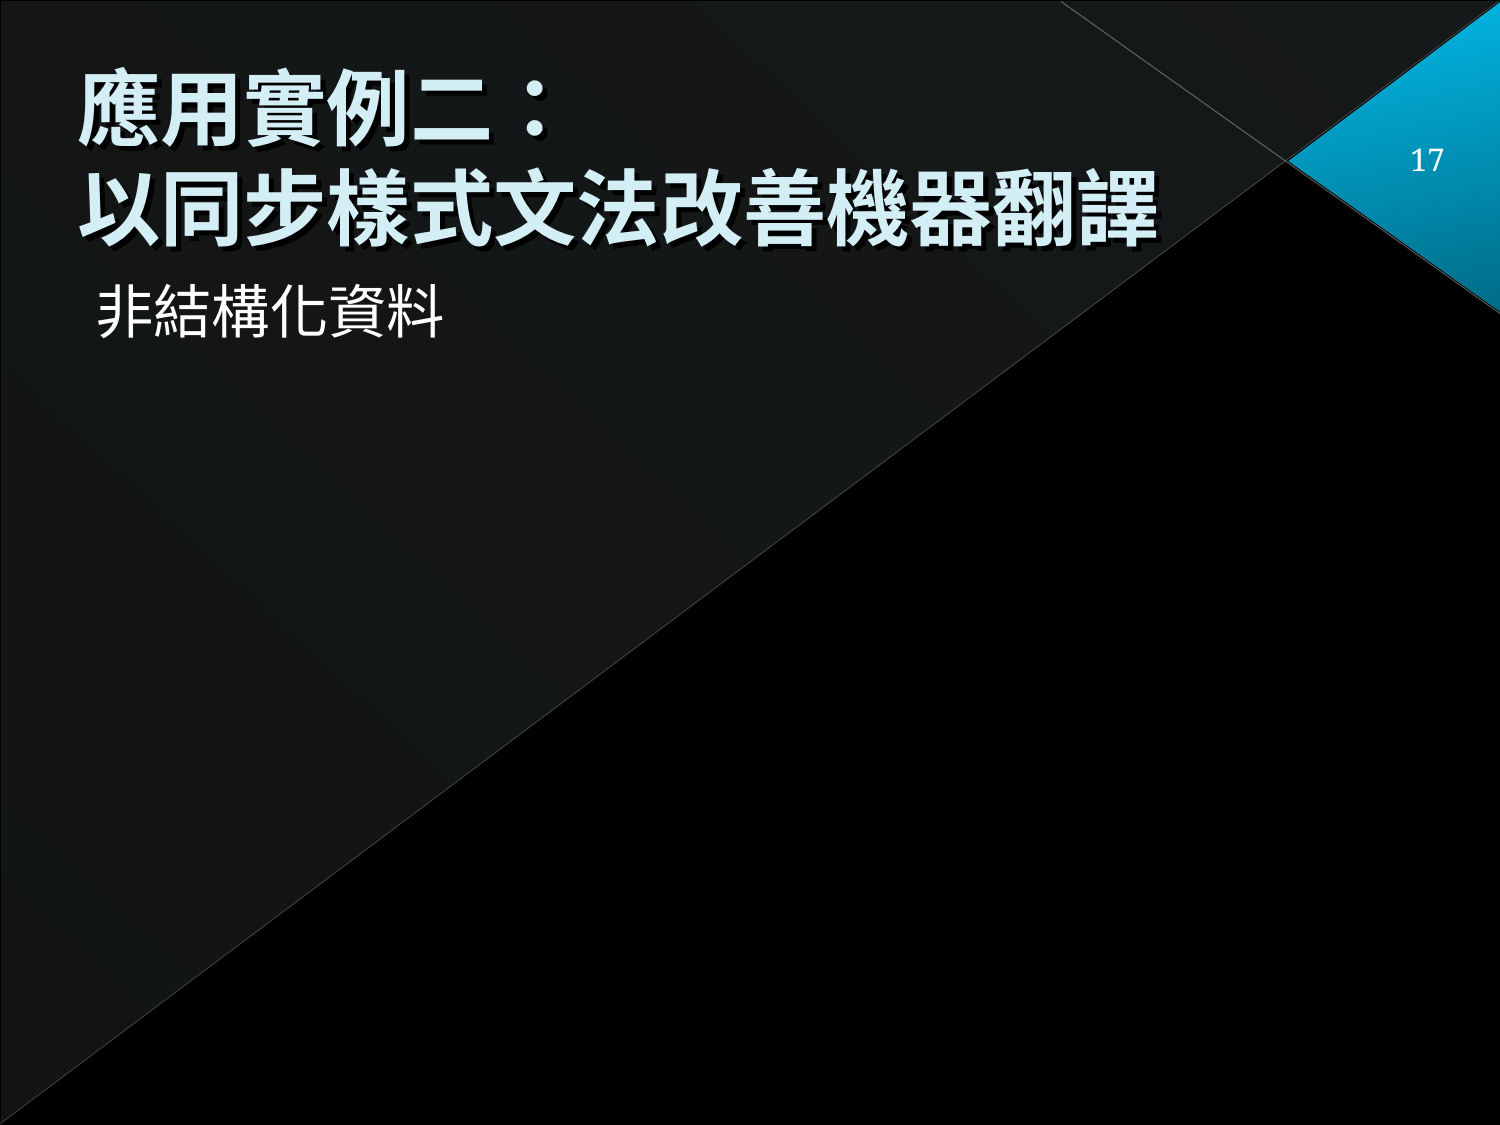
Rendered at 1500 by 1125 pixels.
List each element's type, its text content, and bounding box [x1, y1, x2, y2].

text_box 17 [1386, 132, 1469, 183]
list 非結構化資料 [118, 349, 1394, 458]
title 應用實例二： 以同步樣式文法改善機器翻譯 [118, 458, 1394, 681]
